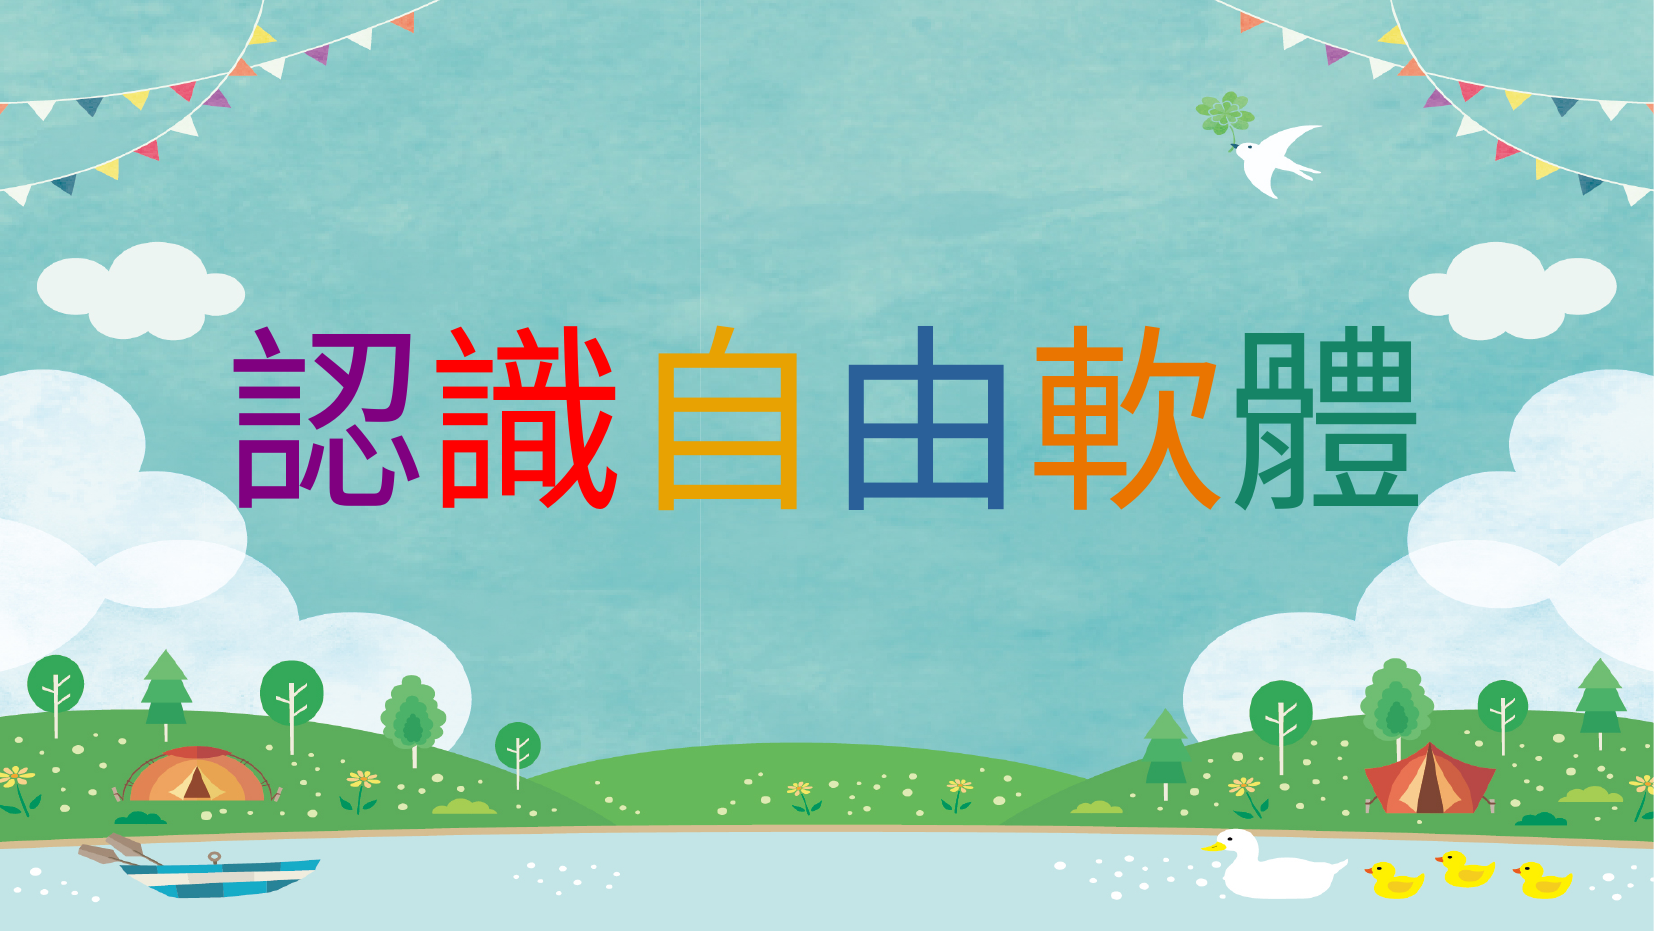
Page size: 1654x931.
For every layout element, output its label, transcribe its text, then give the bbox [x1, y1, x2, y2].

picture [0, 0, 1654, 931]
title 認識自由軟體 [82, 307, 1571, 508]
